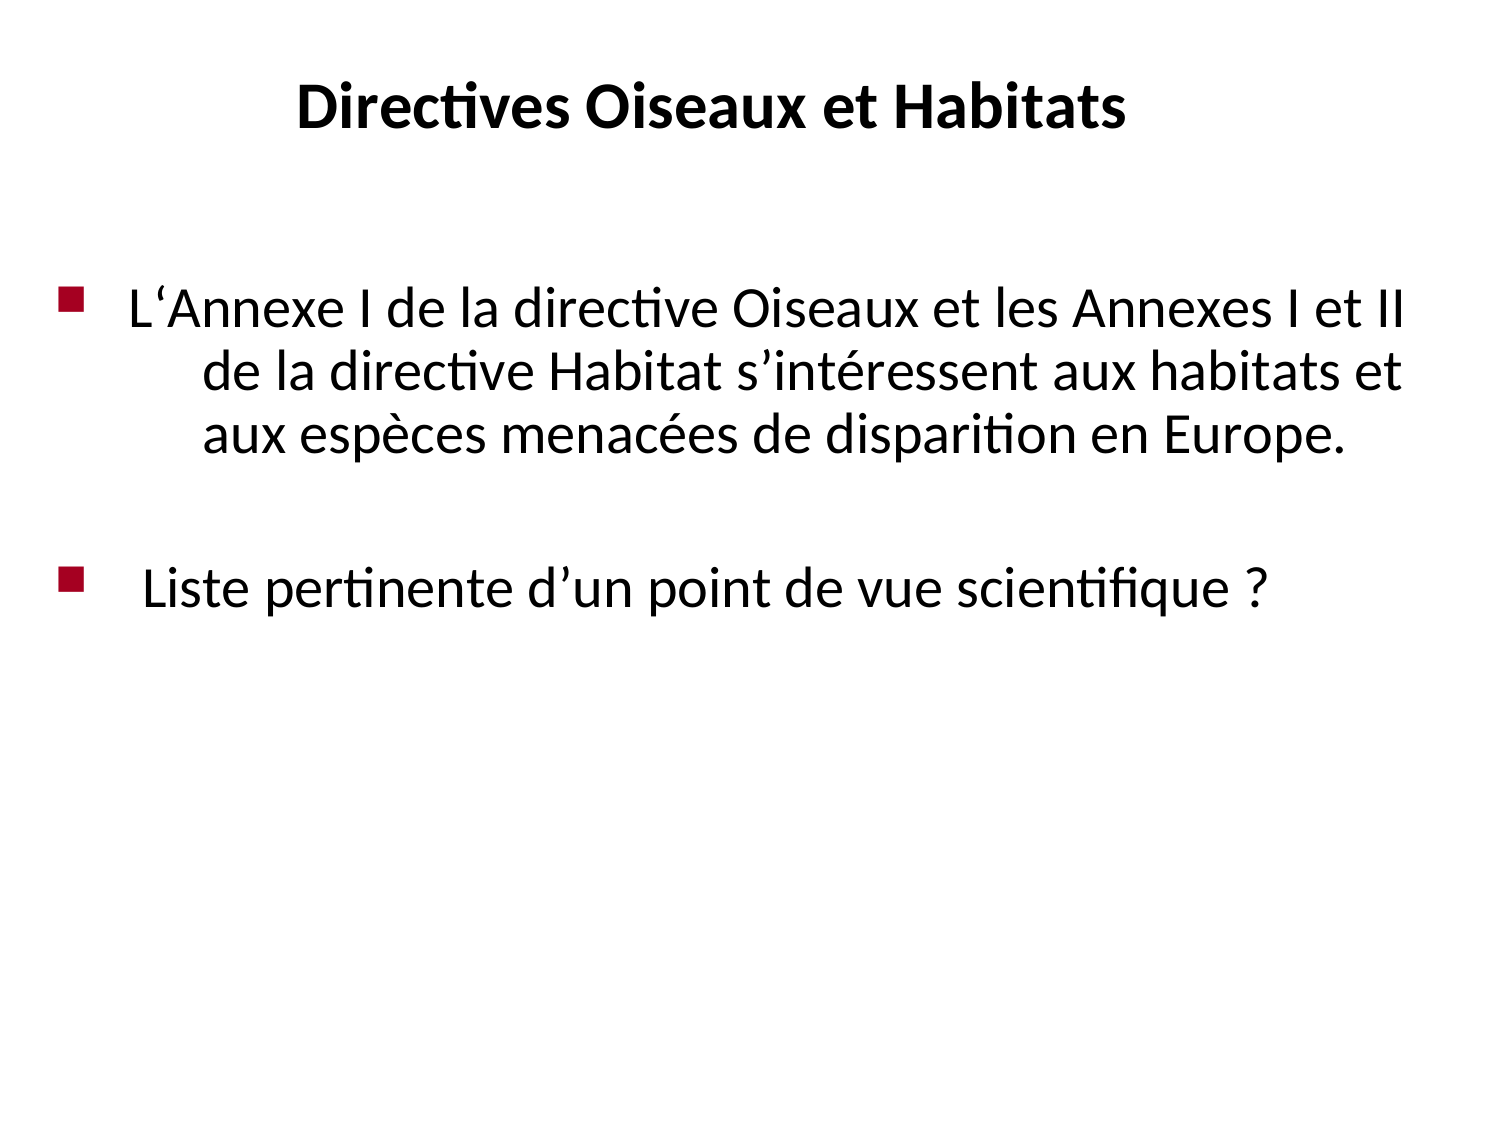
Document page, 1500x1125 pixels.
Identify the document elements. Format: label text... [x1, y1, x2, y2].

title Directives Oiseaux et Habitats [50, 24, 1376, 150]
list L‘Annexe I de la directive Oiseaux et les Annexes I et II de la directive Habitat s’intéressent aux habitats et aux espèces menacées de disparition en Europe. Liste pertinente d’un point de vue scientifique ? [37, 174, 1476, 1073]
